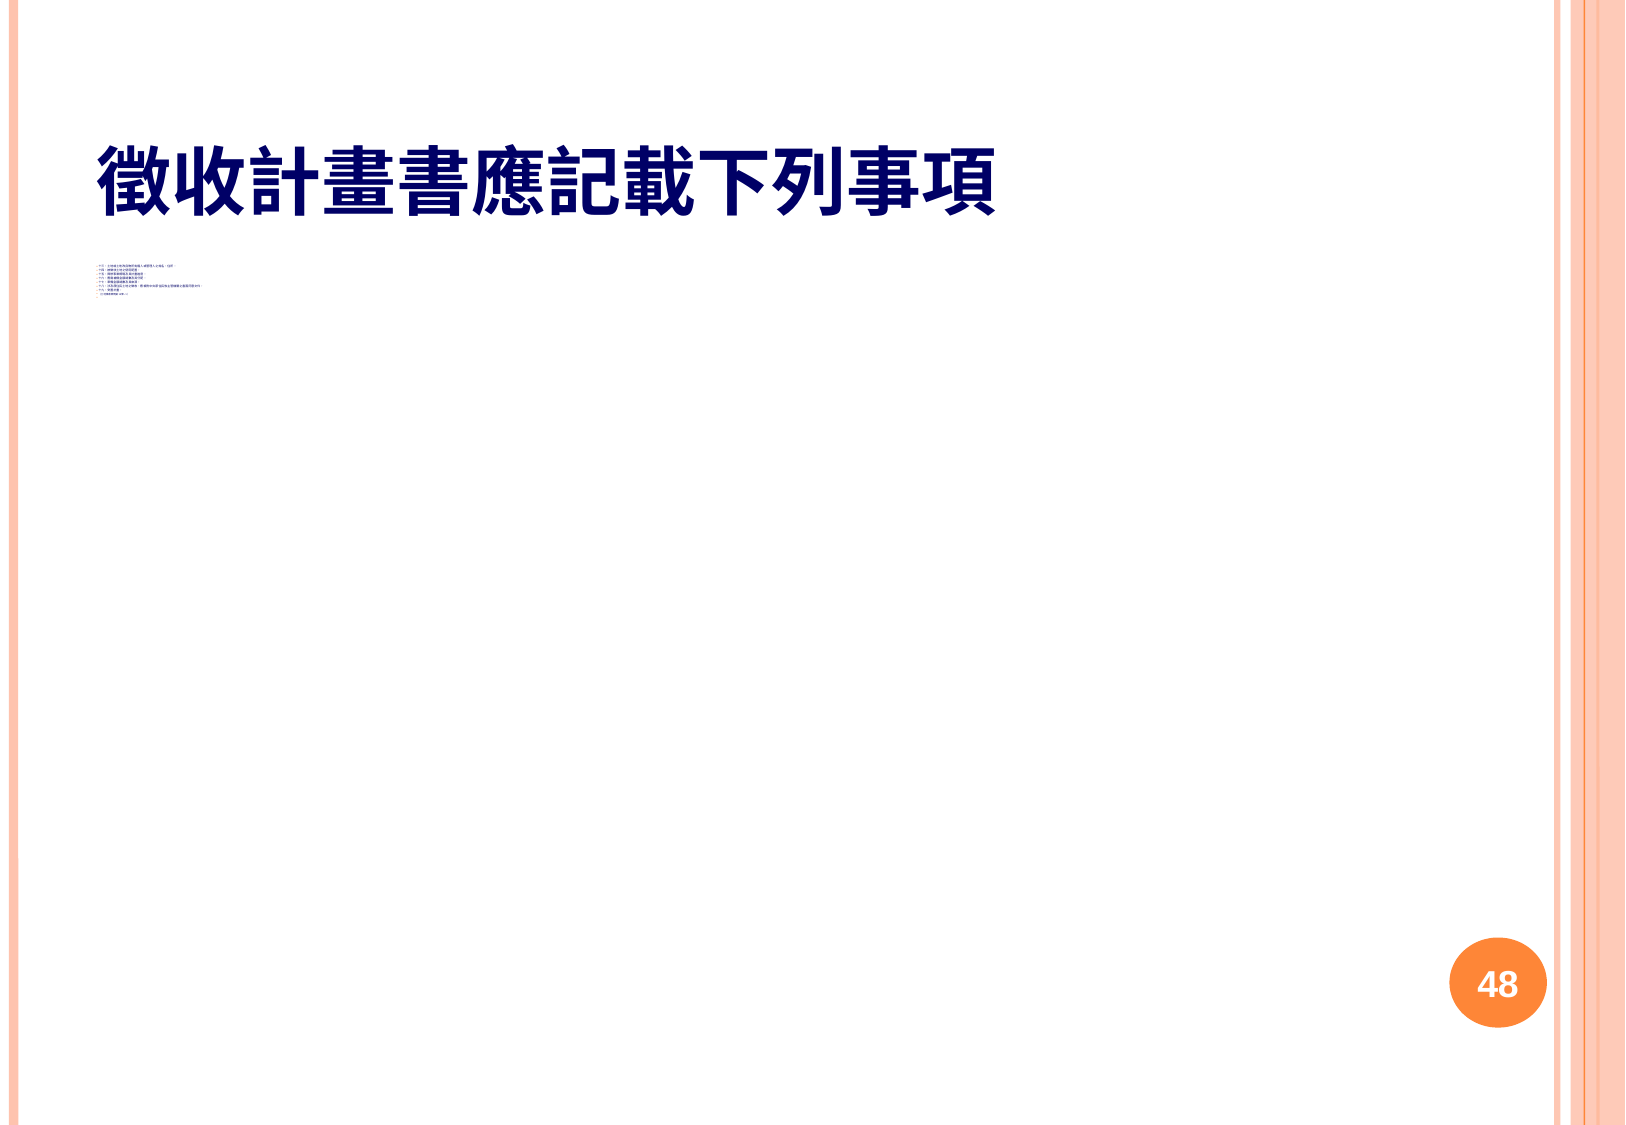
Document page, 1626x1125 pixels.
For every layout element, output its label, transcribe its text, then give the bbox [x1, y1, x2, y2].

list 十三、土地或土地改良物所有權人或管理人之姓名、住所。 十四、被徵收土地之使用配置。 十五、興辦事業概略及其計畫進度。 十六、應需補償金額總數及其分配。 十七、準備金額總數及其來源。 十八、涉及原住民土地之徵收，應檢附中央原住民族主管機關之書面同意文件。 十九、安置計畫。 （土地徵收條例第13條-1） [81, 262, 1409, 1062]
title 徵收計畫書應記載下列事項 [81, 45, 1409, 233]
